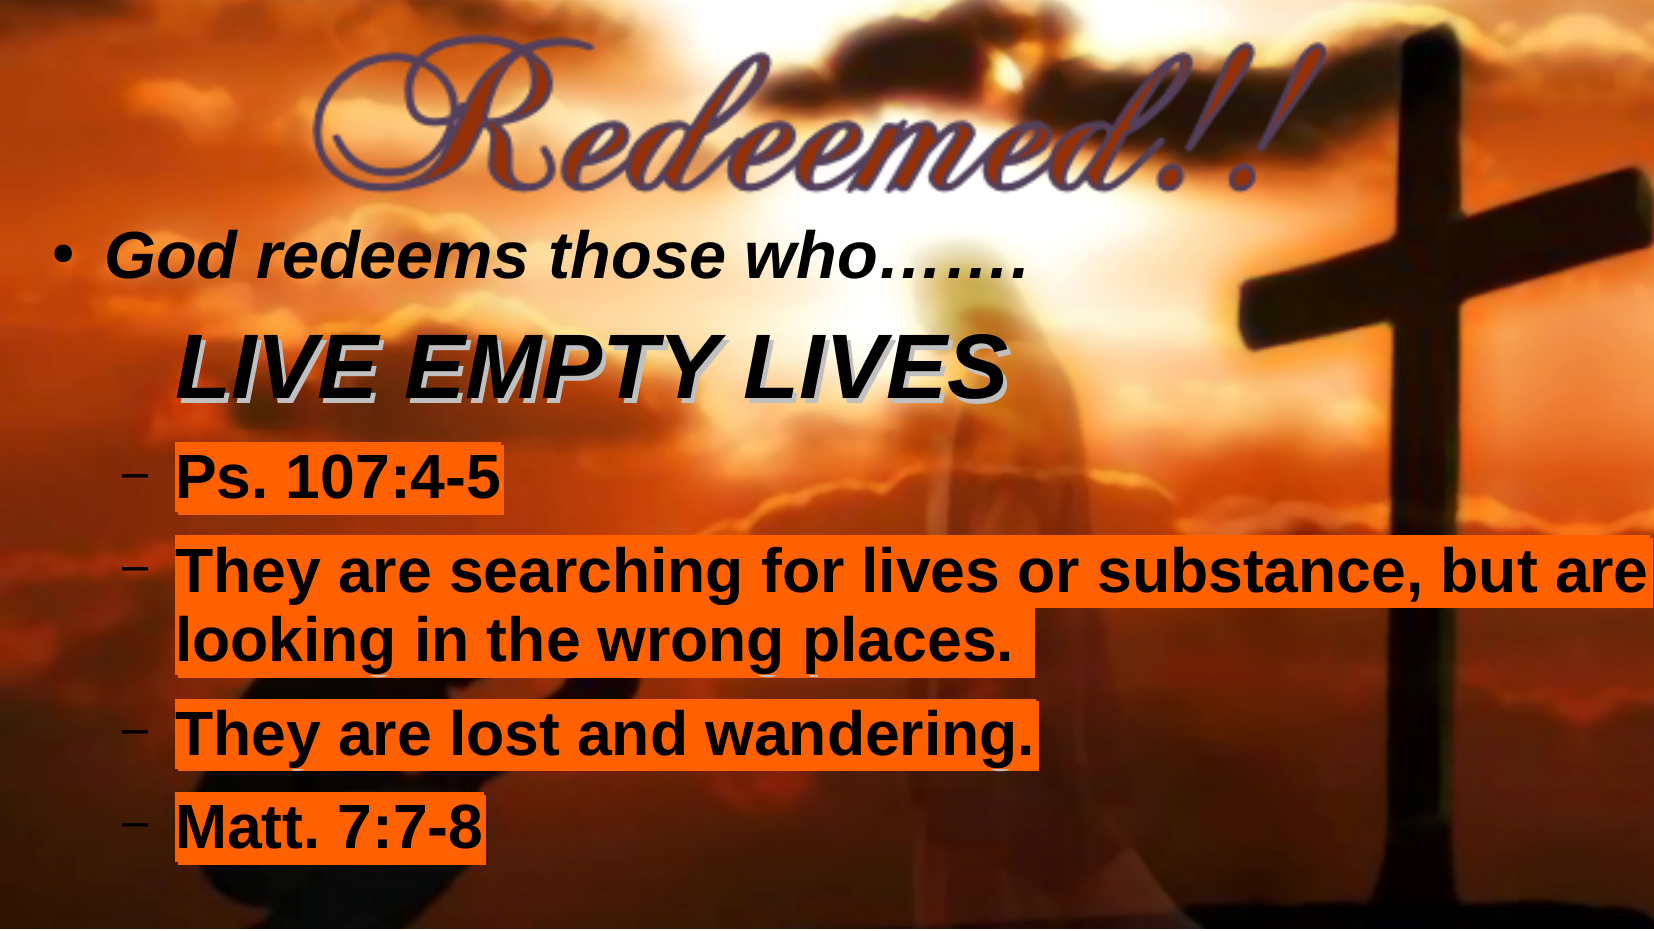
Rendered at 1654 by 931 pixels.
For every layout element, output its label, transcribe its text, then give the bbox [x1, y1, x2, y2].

list God redeems those who……. LIVE EMPTY LIVES Ps. 107:4-5 They are searching for lives or substance, but are looking in the wrong places. They are lost and wandering. Matt. 7:7-8 [33, 217, 1654, 916]
picture [0, 0, 1654, 929]
